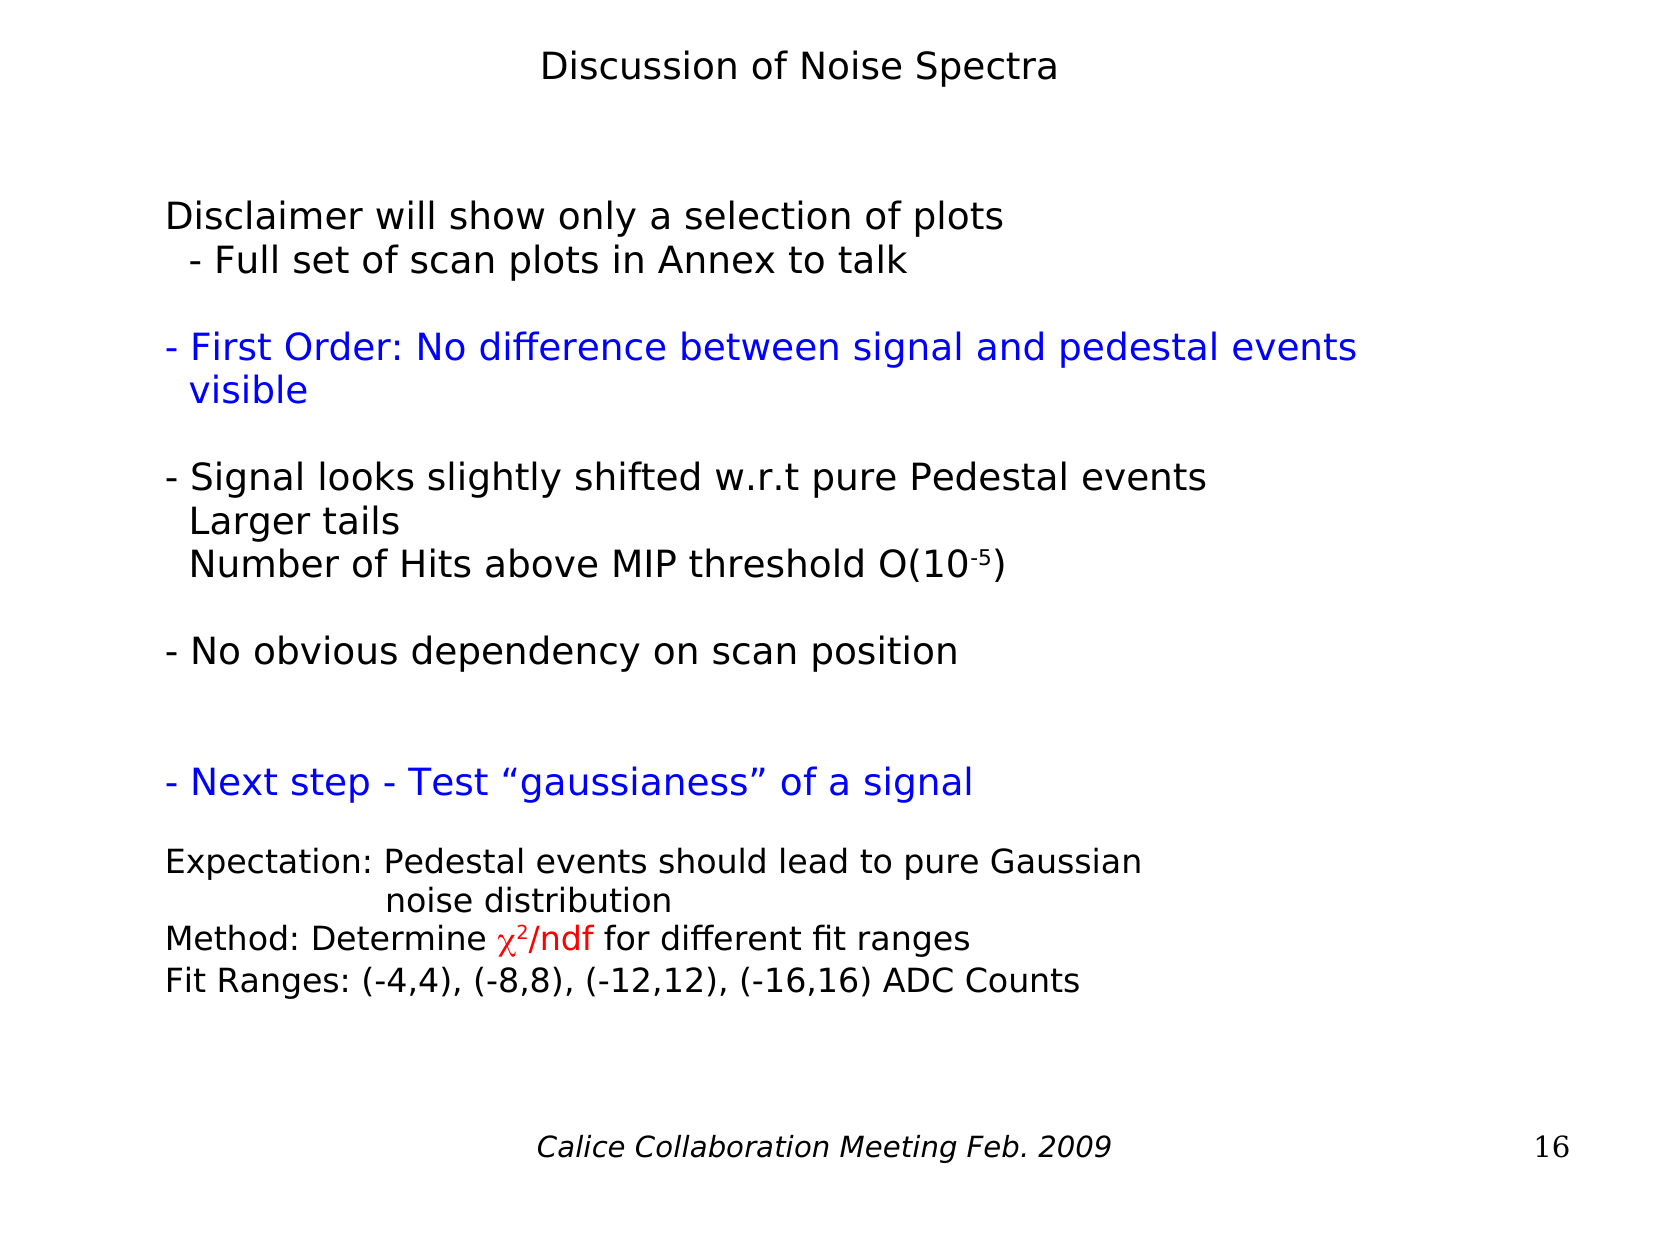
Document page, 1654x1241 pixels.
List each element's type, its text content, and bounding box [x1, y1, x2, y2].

text_box Discussion of Noise Spectra [525, 37, 1064, 96]
text_box Disclaimer will show only a selection of plots - Full set of scan plots in Annex to talk - First Order: No difference between signal and pedestal events visible - Signal looks slightly shifted w.r.t pure Pedestal events Larger tails Number of Hits above MIP threshold O(10-5) - No obvious dependency on scan position - Next step - Test “gaussianess” of a signal Expectation: Pedestal events should lead to pure Gaussian noise distribution Method: Determine χ2/ndf for different fit ranges Fit Ranges: (-4,4), (-8,8), (-12,12), (-16,16) ADC Counts [150, 187, 1349, 1058]
